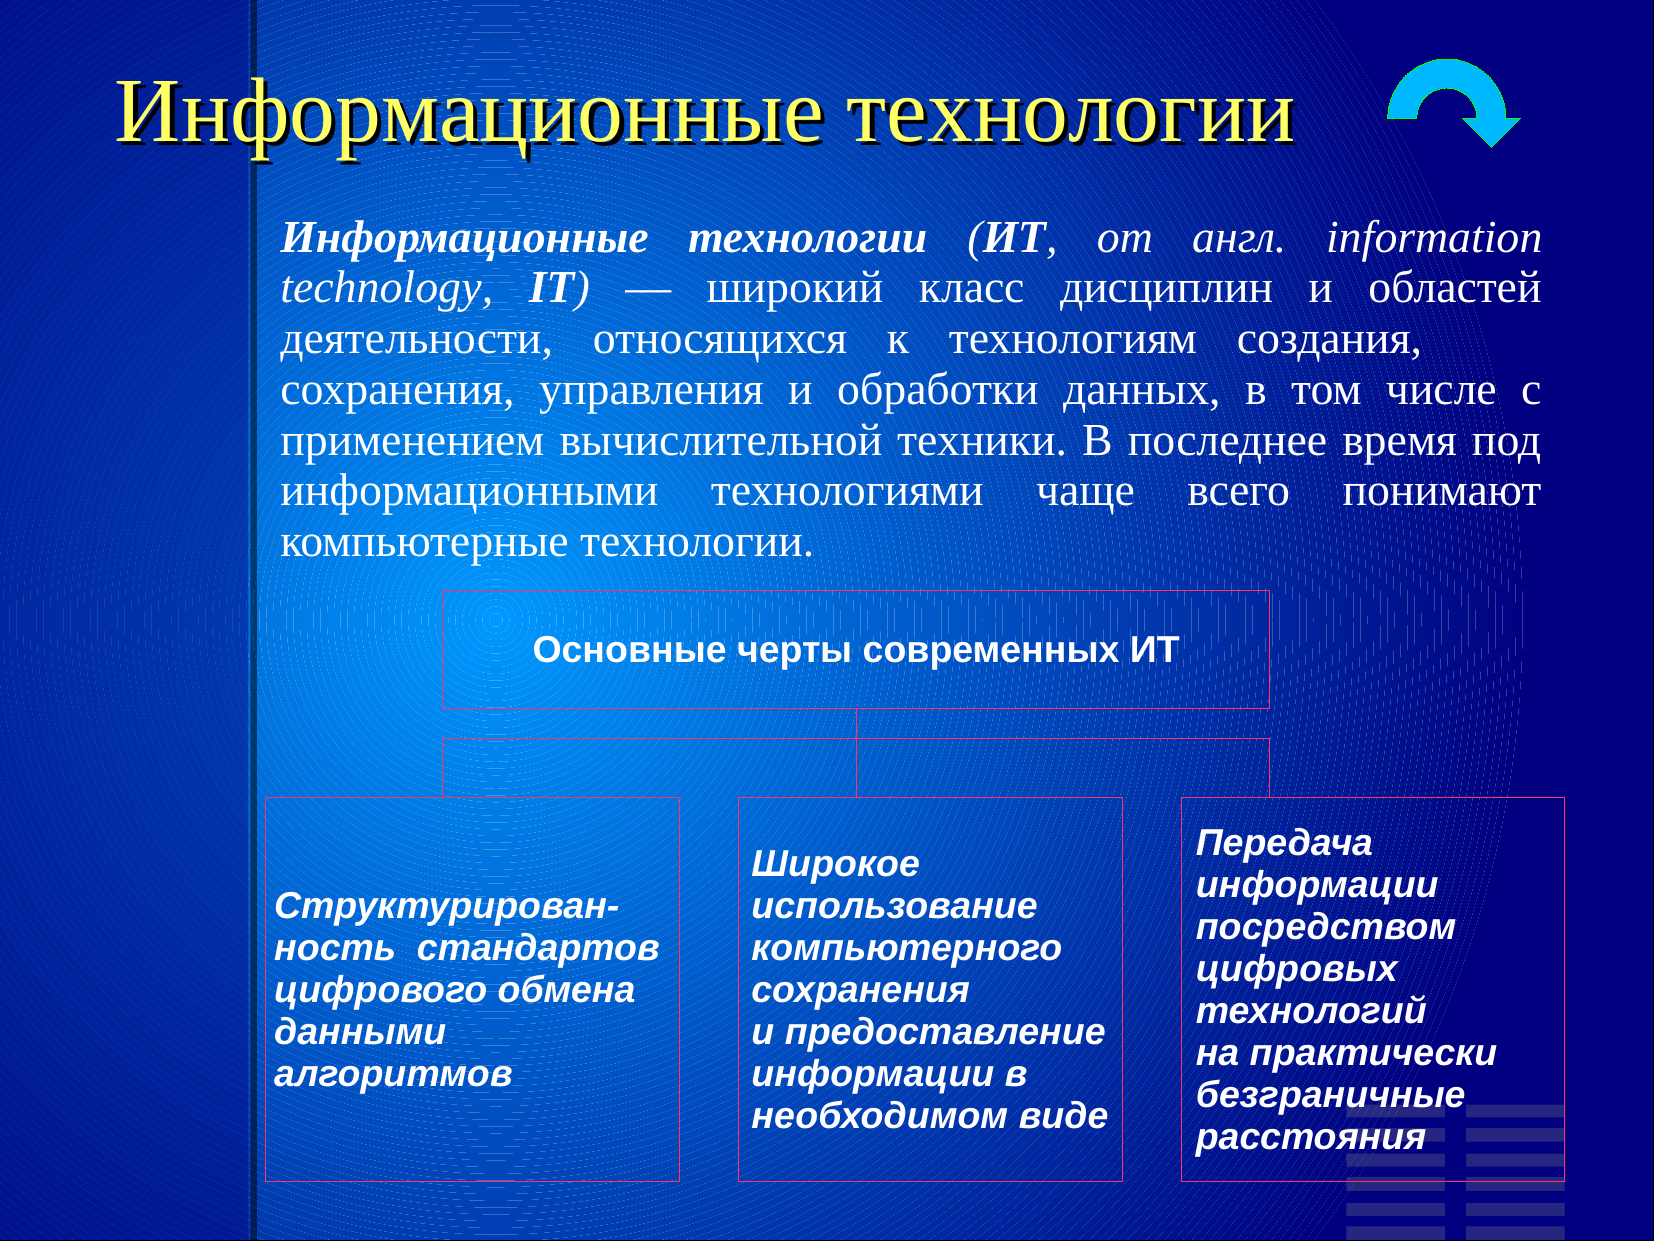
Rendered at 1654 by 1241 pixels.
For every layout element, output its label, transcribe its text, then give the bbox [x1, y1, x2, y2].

text_box [1387, 59, 1521, 148]
text_box Структурирован- ность стандартов цифрового обмена данными алгоритмов [265, 797, 680, 1182]
text_box Информационные технологии (ИТ, от англ. information technology, IT) — широкий класс дисциплин и областей деятельности, относящихся к технологиям создания, сохранения, управления и обработки данных, в том числе с применением вычислительной техники. В последнее время под информационными технологиями чаще всего понимают компьютерные технологии. [265, 203, 1558, 577]
text_box Основные черты современных ИТ [442, 590, 1270, 709]
title Информационные технологии [0, 14, 1413, 207]
text_box Широкое использование компьютерного сохранения и предоставление информации в необходимом виде [738, 797, 1123, 1182]
text_box Передача информации посредством цифровых технологий на практически безграничные расстояния [1181, 797, 1565, 1182]
